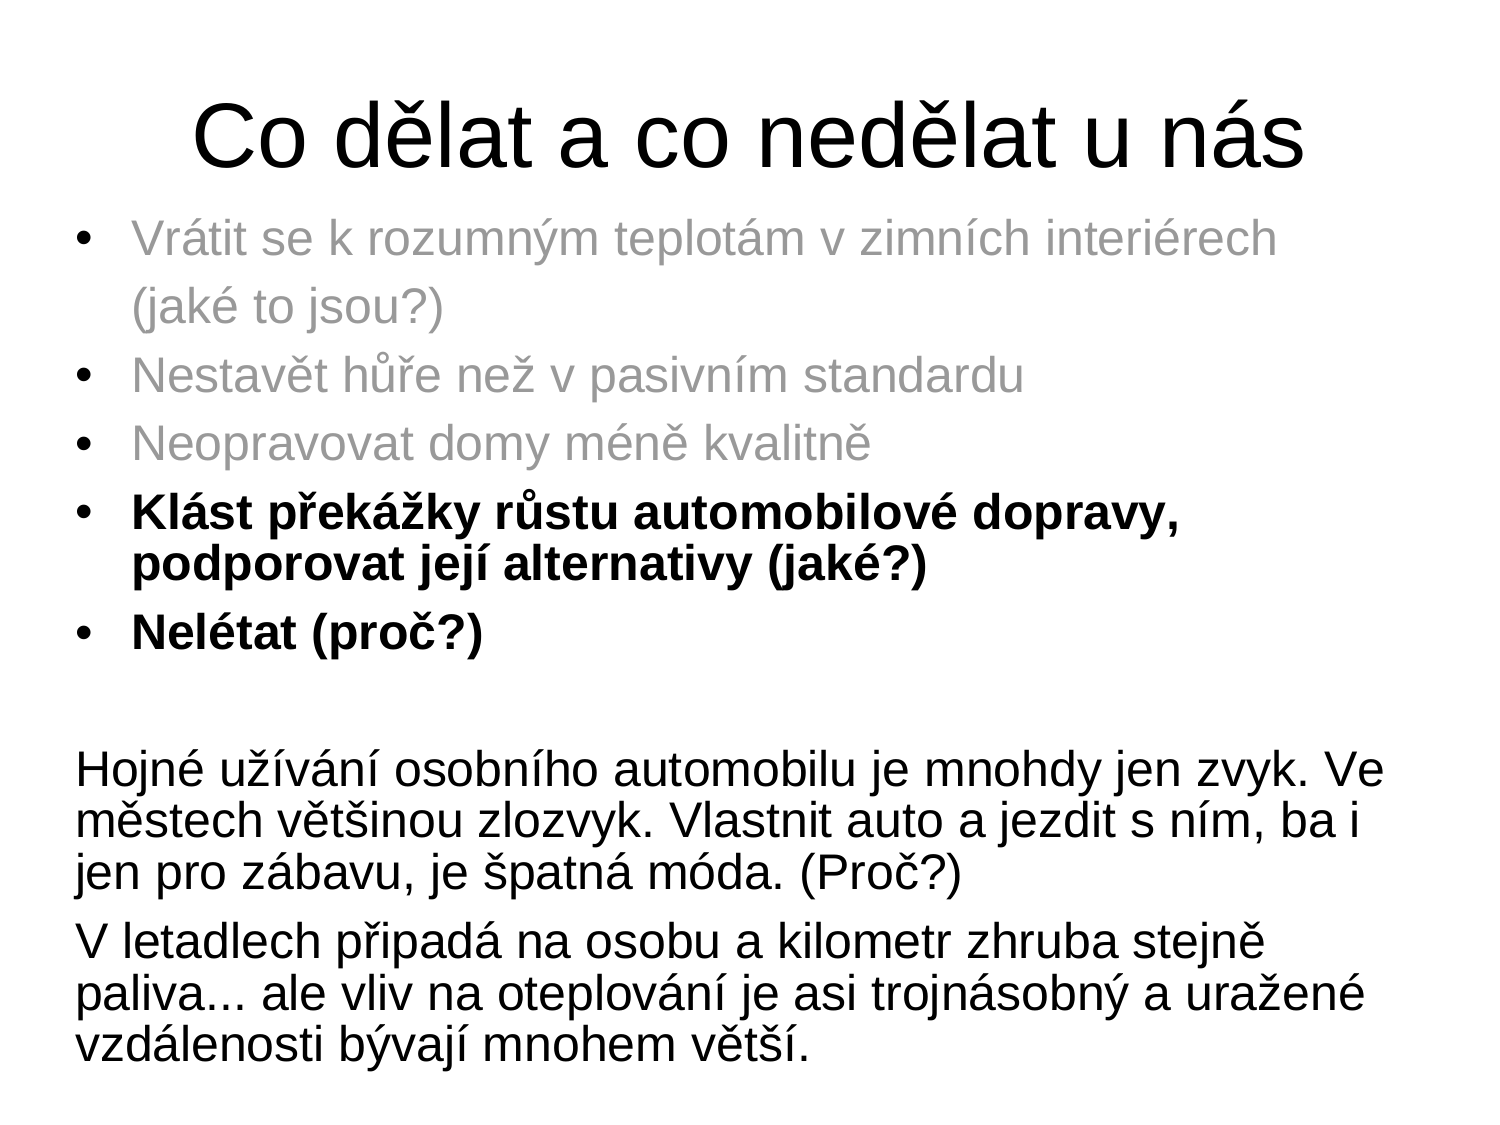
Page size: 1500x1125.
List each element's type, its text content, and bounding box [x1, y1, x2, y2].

list Vrátit se k rozumným teplotám v zimních interiérech (jaké to jsou?) Nestavět hůře než v pasivním standardu Neopravovat domy méně kvalitně Klást překážky růstu automobilové dopravy, podporovat její alternativy (jaké?) Nelétat (proč?) Hojné užívání osobního automobilu je mnohdy jen zvyk. Ve městech většinou zlozvyk. Vlastnit auto a jezdit s ním, ba i jen pro zábavu, je špatná móda. (Proč?) V letadlech připadá na osobu a kilometr zhruba stejně paliva... ale vliv na oteplování je asi trojnásobný a uražené vzdálenosti bývají mnohem větší. [75, 213, 1425, 1080]
title Co dělat a co nedělat u nás [75, 21, 1425, 213]
